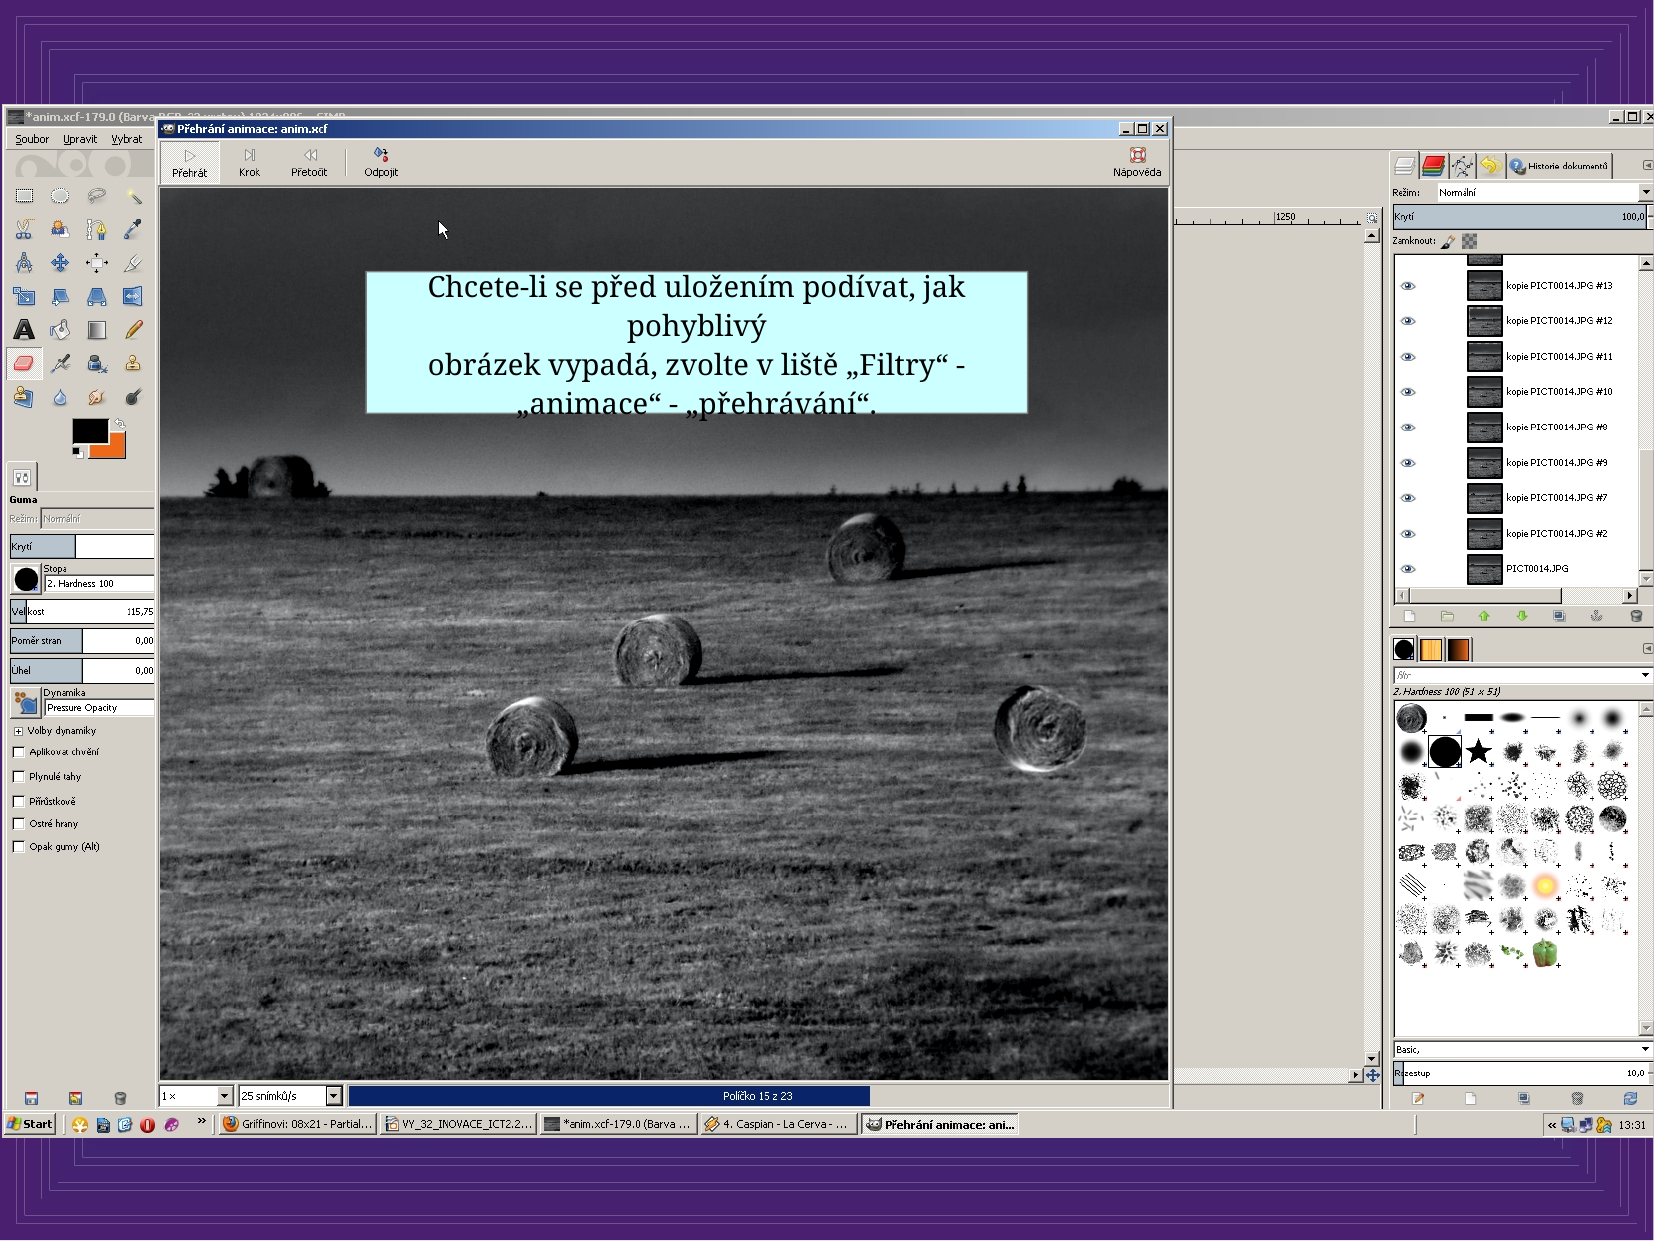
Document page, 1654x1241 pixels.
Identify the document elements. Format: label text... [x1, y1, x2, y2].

text_box Chcete-li se před uložením podívat, jak pohyblivý obrázek vypadá, zvolte v liště „Filtry“ - „animace“ - „přehrávání“. [366, 271, 1028, 414]
picture [2, 104, 1654, 1138]
